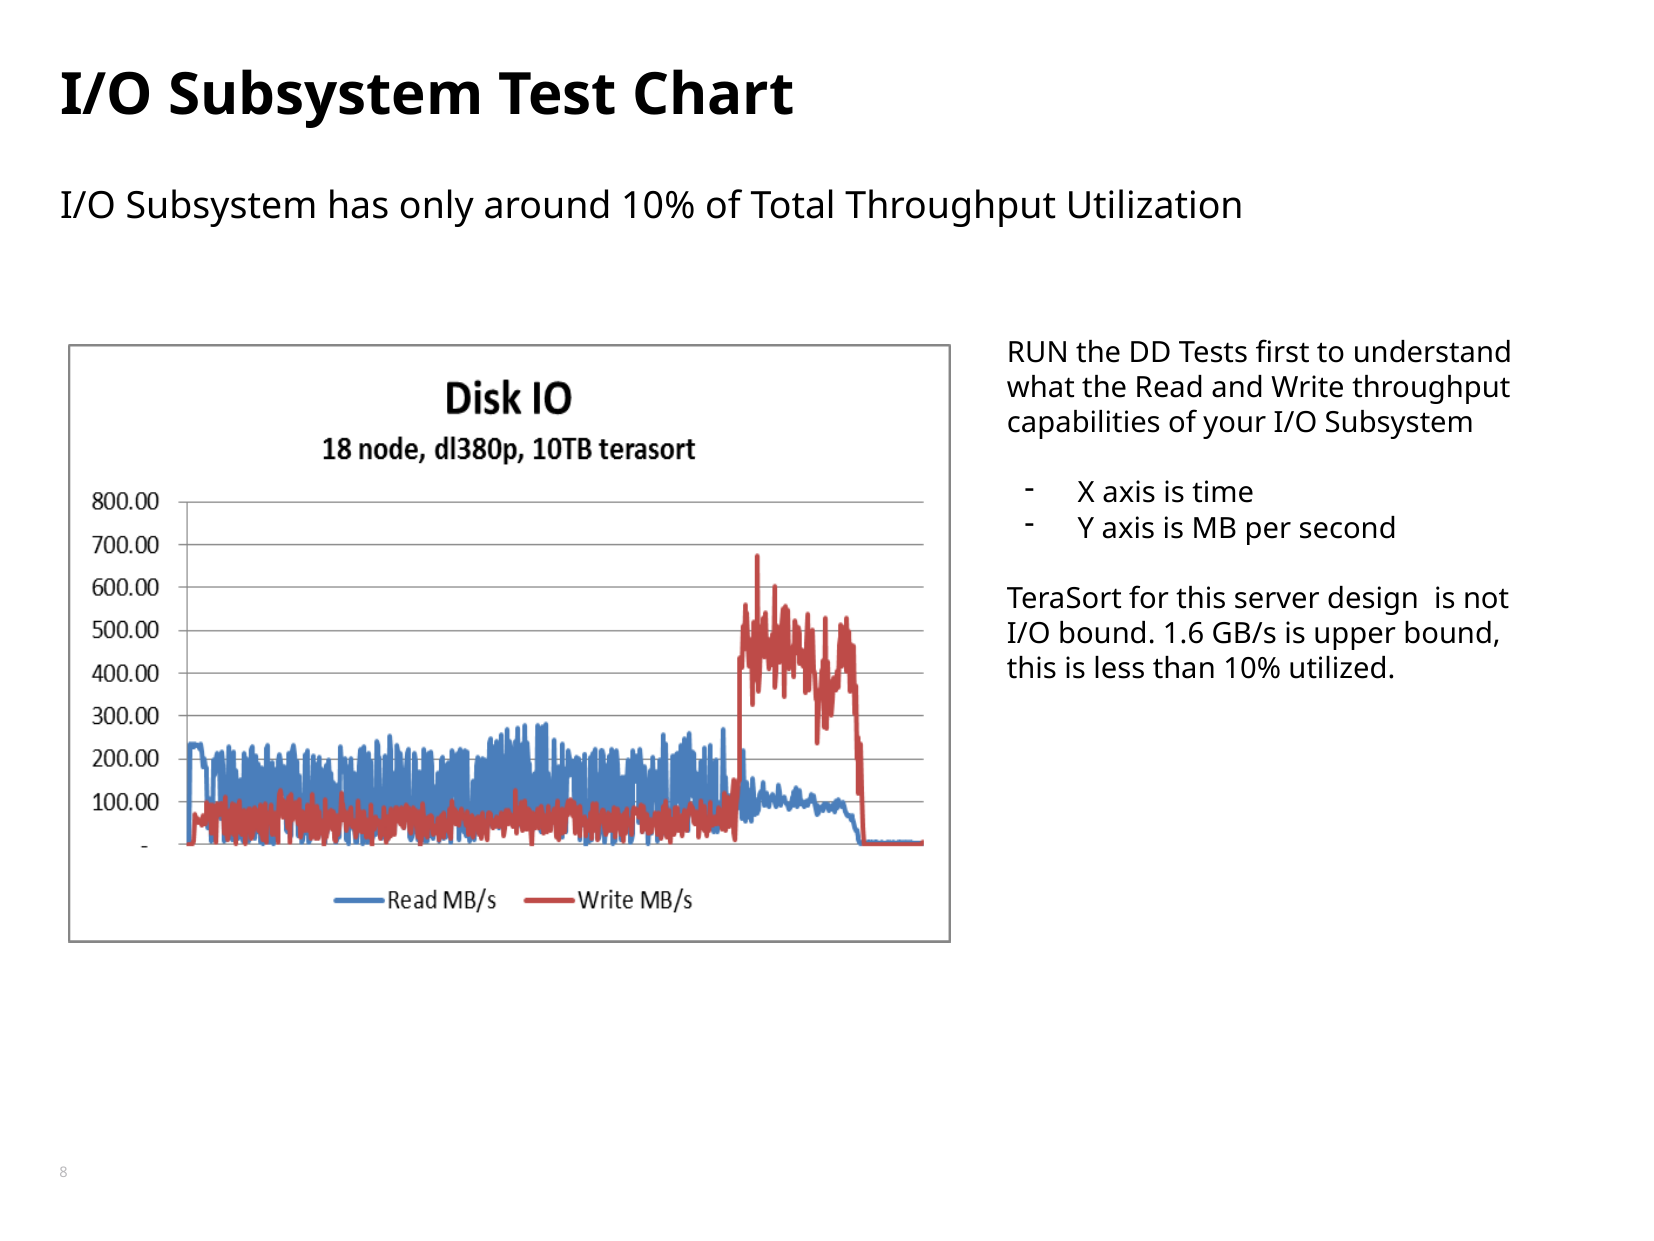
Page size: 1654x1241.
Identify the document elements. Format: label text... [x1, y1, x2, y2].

list RUN the DD Tests first to understand what the Read and Write throughput capabilities of your I/O Subsystem X axis is time Y axis is MB per second TeraSort for this server design is not I/O bound. 1.6 GB/s is upper bound, this is less than 10% utilized. [992, 326, 1528, 969]
subtitle I/O Subsystem has only around 10% of Total Throughput Utilization [59, 181, 1528, 248]
picture [68, 344, 951, 943]
title I/O Subsystem Test Chart [59, 56, 1528, 161]
